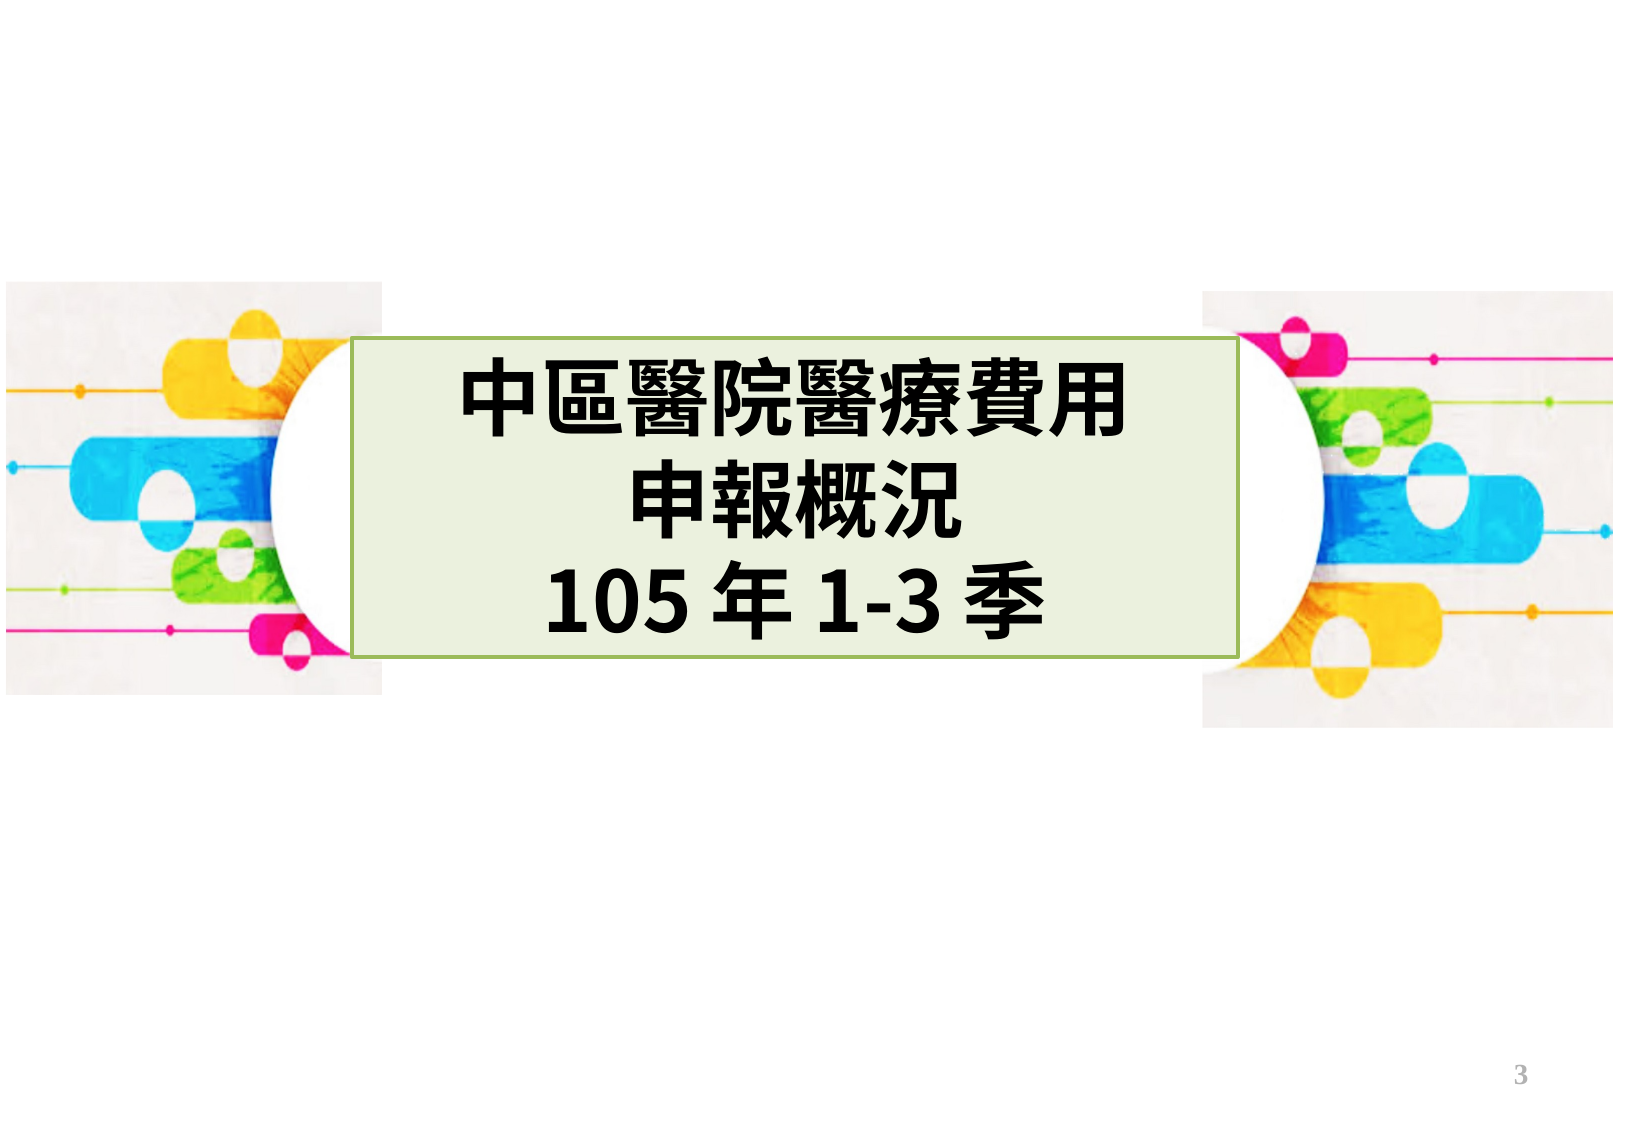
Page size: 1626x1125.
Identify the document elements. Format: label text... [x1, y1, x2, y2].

title 中區醫院醫療費用 申報概況 105年1-3季 [351, 338, 1238, 657]
picture [7, 283, 382, 694]
slide_number <編號> [1164, 1042, 1544, 1103]
picture [1203, 292, 1613, 727]
